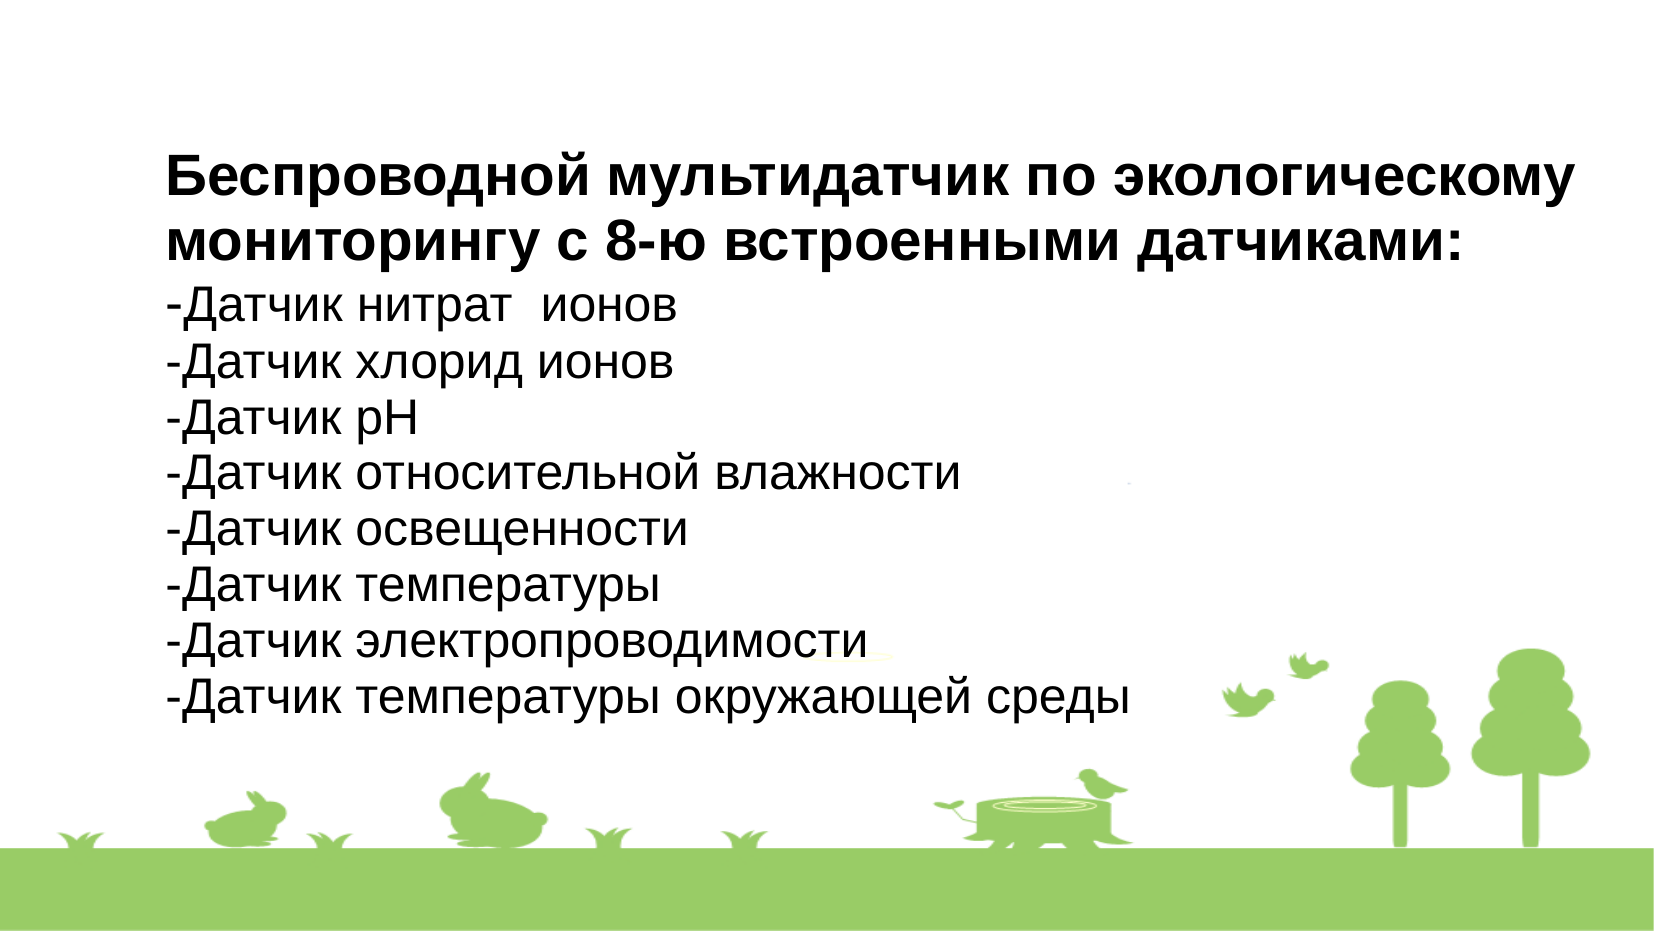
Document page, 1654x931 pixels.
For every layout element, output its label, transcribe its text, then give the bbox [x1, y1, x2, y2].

picture [0, 0, 1654, 931]
title Беспроводной мультидатчик по экологическому мониторингу с 8-ю встроенными датчиками: -Датчик нитрат ионов -Датчик хлорид ионов -Датчик рН -Датчик относительной влажности -Датчик освещенности -Датчик температуры -Датчик электропроводимости -Датчик температуры окружающей среды [94, 0, 1583, 875]
